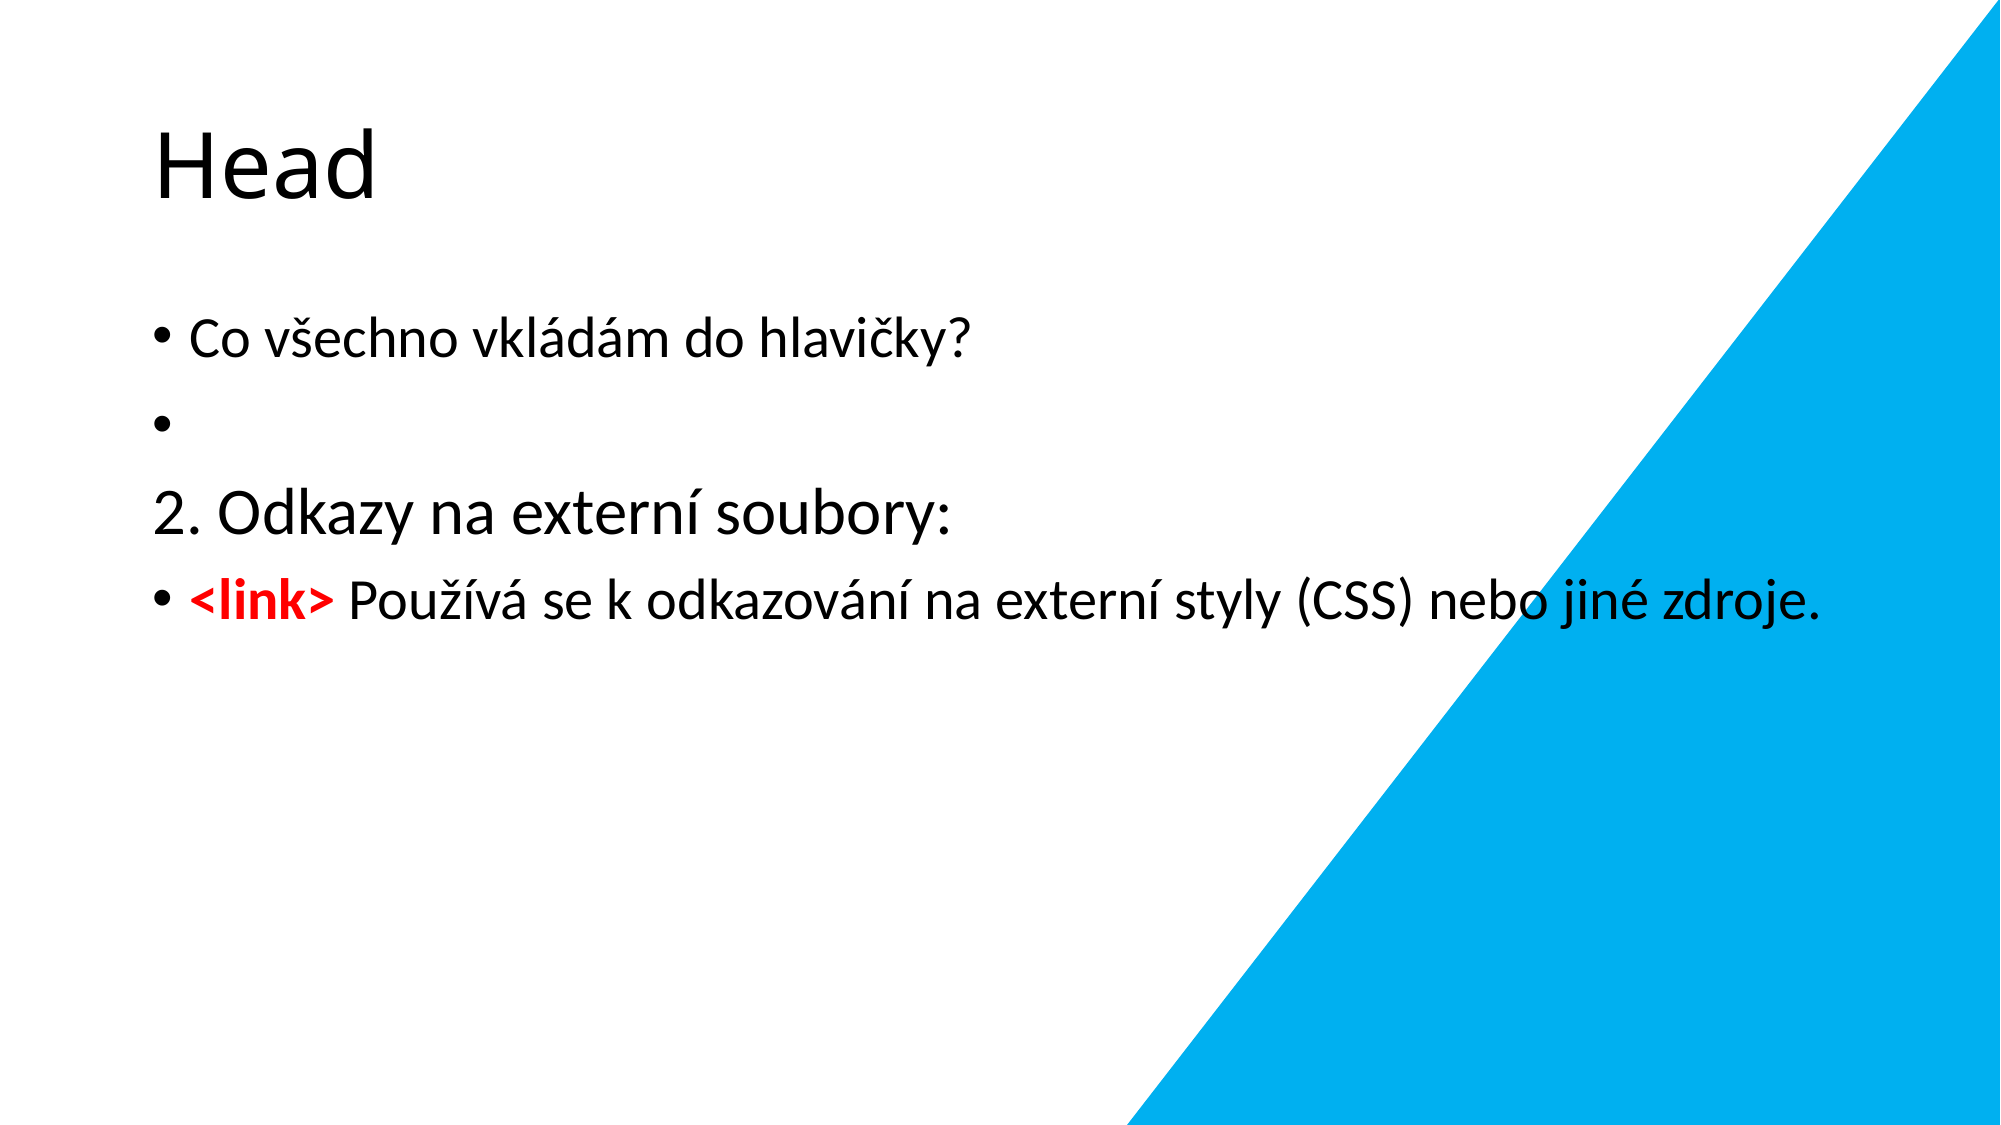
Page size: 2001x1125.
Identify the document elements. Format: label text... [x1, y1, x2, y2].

list Co všechno vkládám do hlavičky? 2. Odkazy na externí soubory: <link> Používá se k odkazování na externí styly (CSS) nebo jiné zdroje. [137, 299, 1863, 1014]
text_box [1128, 0, 2000, 1125]
title Head [137, 59, 1863, 278]
